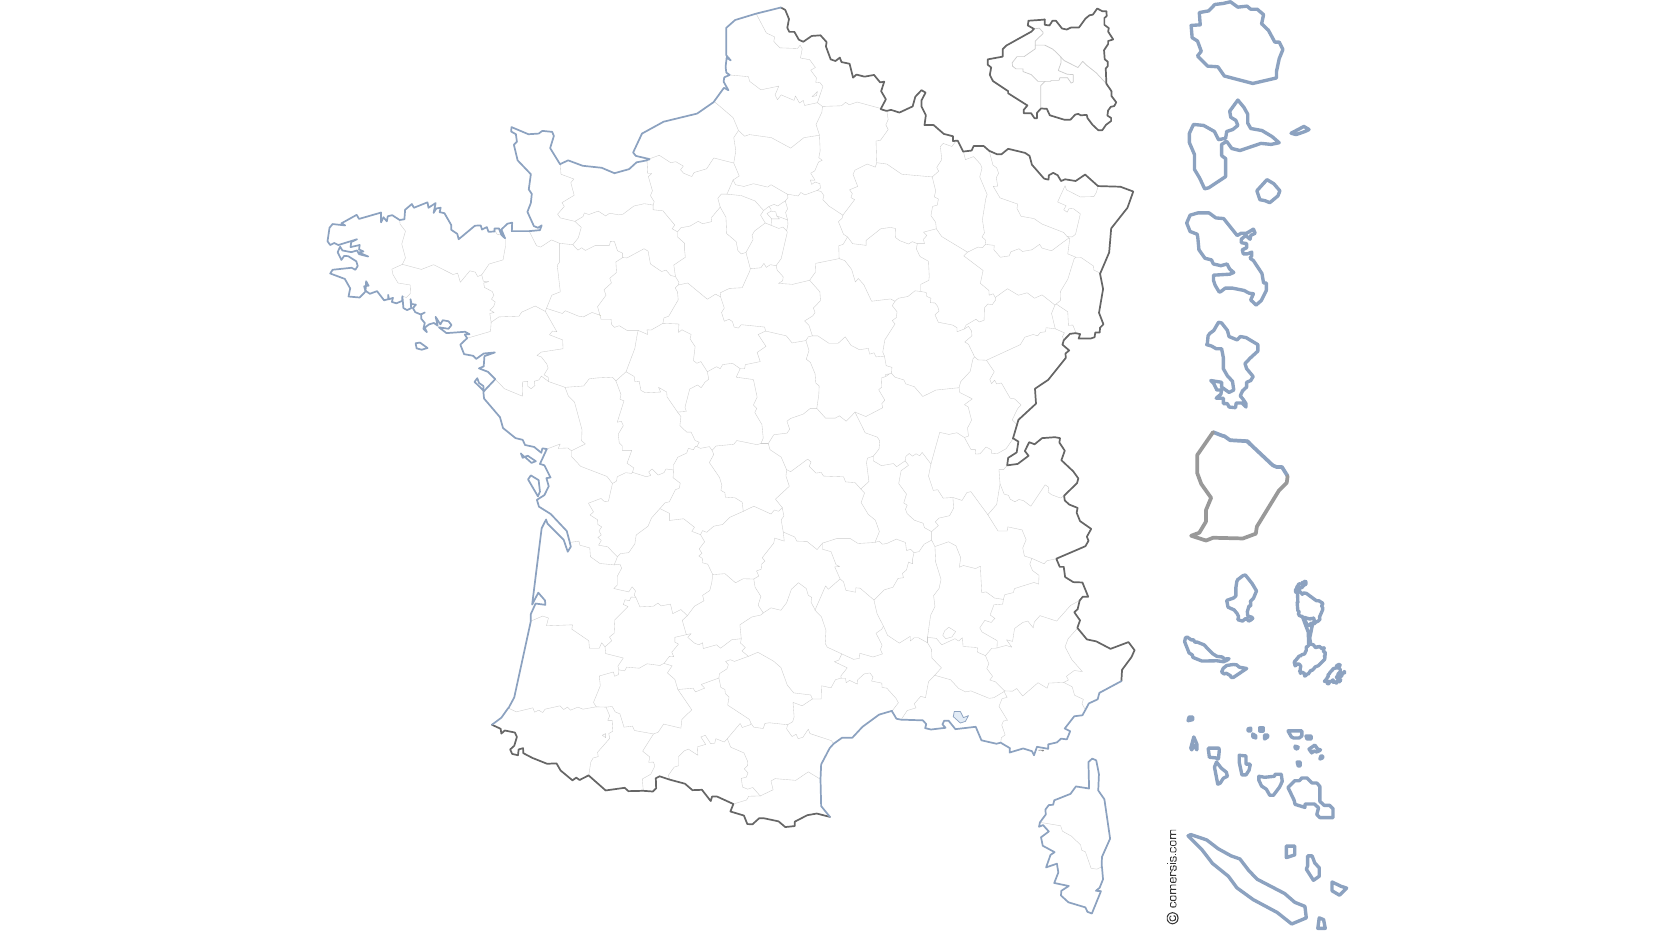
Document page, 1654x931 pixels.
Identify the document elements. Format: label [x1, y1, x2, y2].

text_box [1170, 865, 1177, 876]
text_box [1330, 670, 1338, 679]
text_box [1191, 433, 1288, 541]
text_box [1166, 912, 1179, 925]
text_box [1189, 215, 1264, 302]
text_box [1291, 780, 1331, 815]
text_box [1227, 105, 1274, 148]
text_box [1041, 760, 1109, 911]
text_box [1188, 210, 1282, 303]
text_box [327, 7, 1135, 828]
text_box [1170, 895, 1177, 908]
text_box [987, 8, 1117, 131]
text_box [1170, 884, 1177, 894]
text_box [1261, 776, 1280, 793]
text_box [1170, 840, 1177, 853]
text_box [1187, 640, 1216, 659]
text_box [530, 478, 538, 493]
text_box [1334, 886, 1342, 892]
text_box [1188, 233, 1250, 303]
text_box [1207, 347, 1257, 413]
text_box [1309, 858, 1317, 877]
text_box [1229, 578, 1254, 618]
text_box [1170, 829, 1177, 839]
text_box [1224, 322, 1257, 341]
text_box [1170, 856, 1177, 862]
text_box [1207, 322, 1216, 333]
text_box [1190, 99, 1235, 137]
text_box [1225, 667, 1239, 675]
text_box [1194, 838, 1304, 921]
text_box [1194, 4, 1280, 81]
text_box [1192, 127, 1223, 186]
text_box [1190, 99, 1314, 201]
text_box [1170, 877, 1177, 883]
text_box [1210, 325, 1256, 405]
text_box [1298, 647, 1323, 672]
text_box [1241, 758, 1248, 773]
text_box [1217, 767, 1225, 780]
text_box [1300, 595, 1320, 619]
text_box [1260, 183, 1277, 200]
